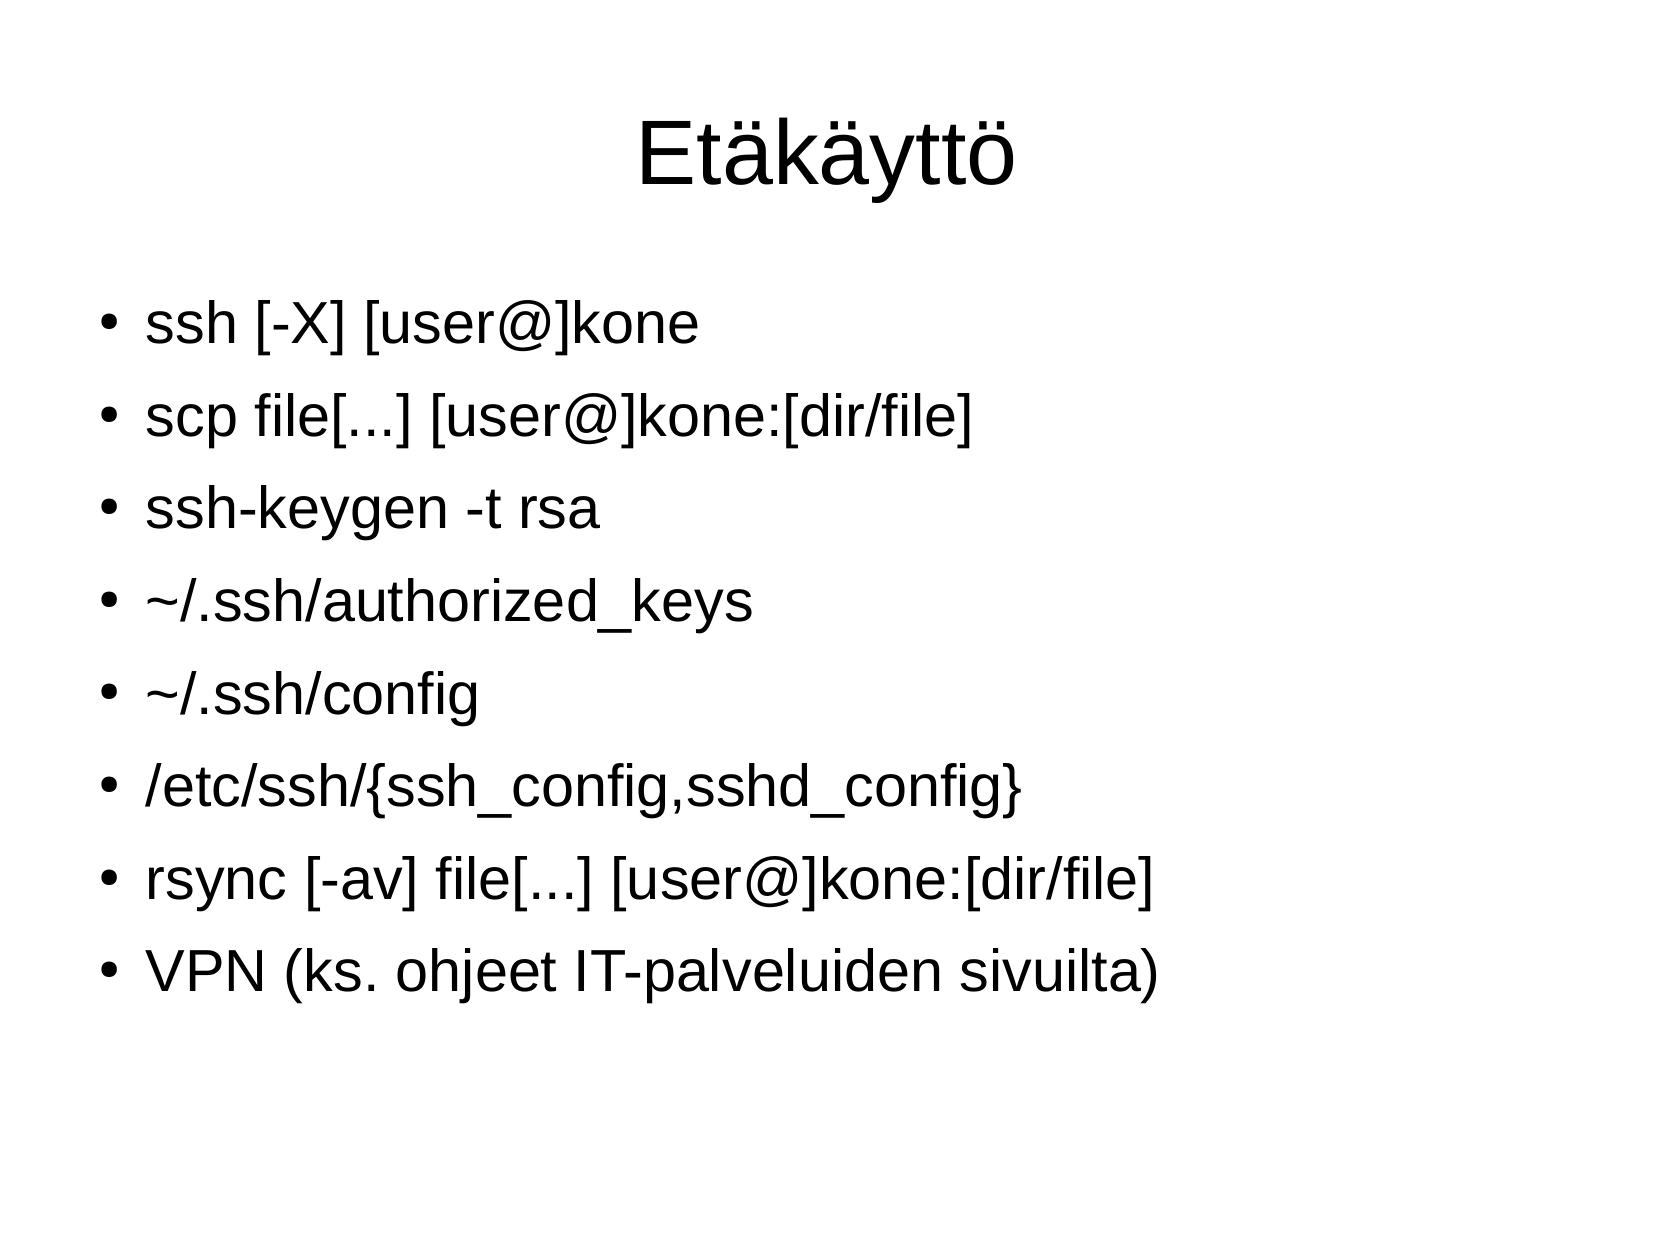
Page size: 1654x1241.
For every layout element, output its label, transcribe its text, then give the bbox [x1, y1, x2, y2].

list ssh [-X] [user@]kone scp file[...] [user@]kone:[dir/file] ssh-keygen -t rsa ~/.ssh/authorized_keys ~/.ssh/config /etc/ssh/{ssh_config,sshd_config} rsync [-av] file[...] [user@]kone:[dir/file] VPN (ks. ohjeet IT-palveluiden sivuilta) [82, 290, 1571, 1010]
title Etäkäyttö [82, 49, 1571, 257]
